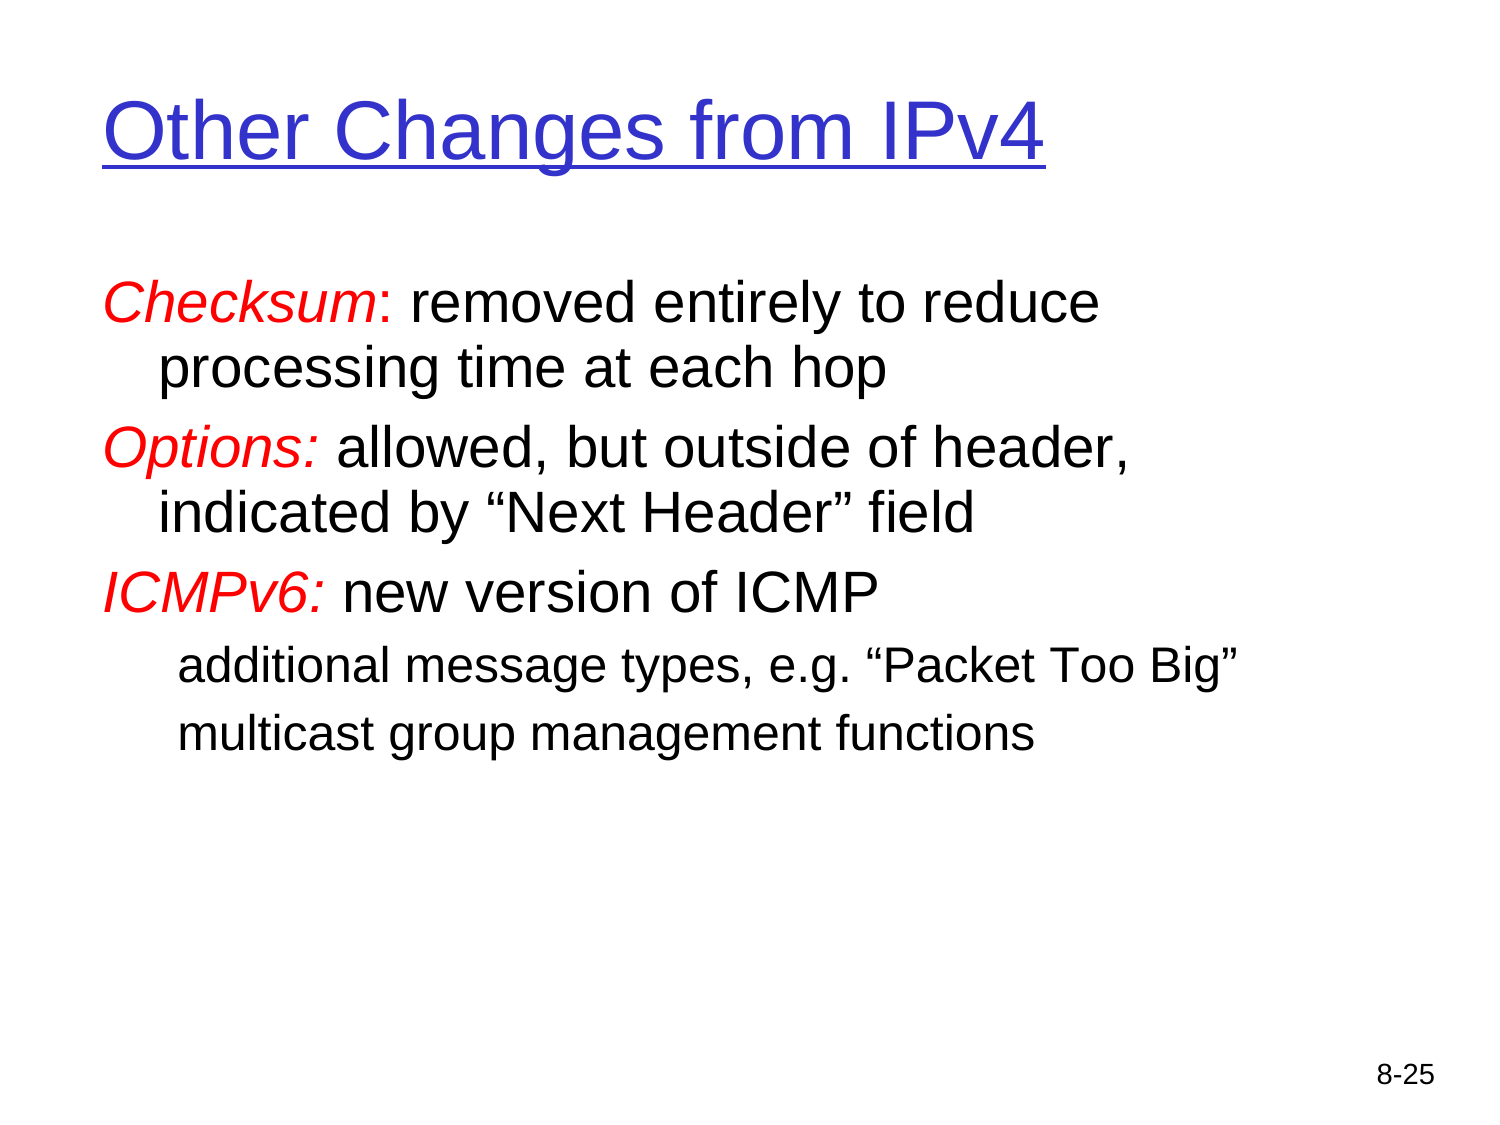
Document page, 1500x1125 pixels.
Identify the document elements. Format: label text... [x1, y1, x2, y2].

title Other Changes from IPv4 [87, 37, 1363, 225]
list Checksum: removed entirely to reduce processing time at each hop Options: allowed, but outside of header, indicated by “Next Header” field ICMPv6: new version of ICMP additional message types, e.g. “Packet Too Big” multicast group management functions [87, 262, 1363, 1026]
